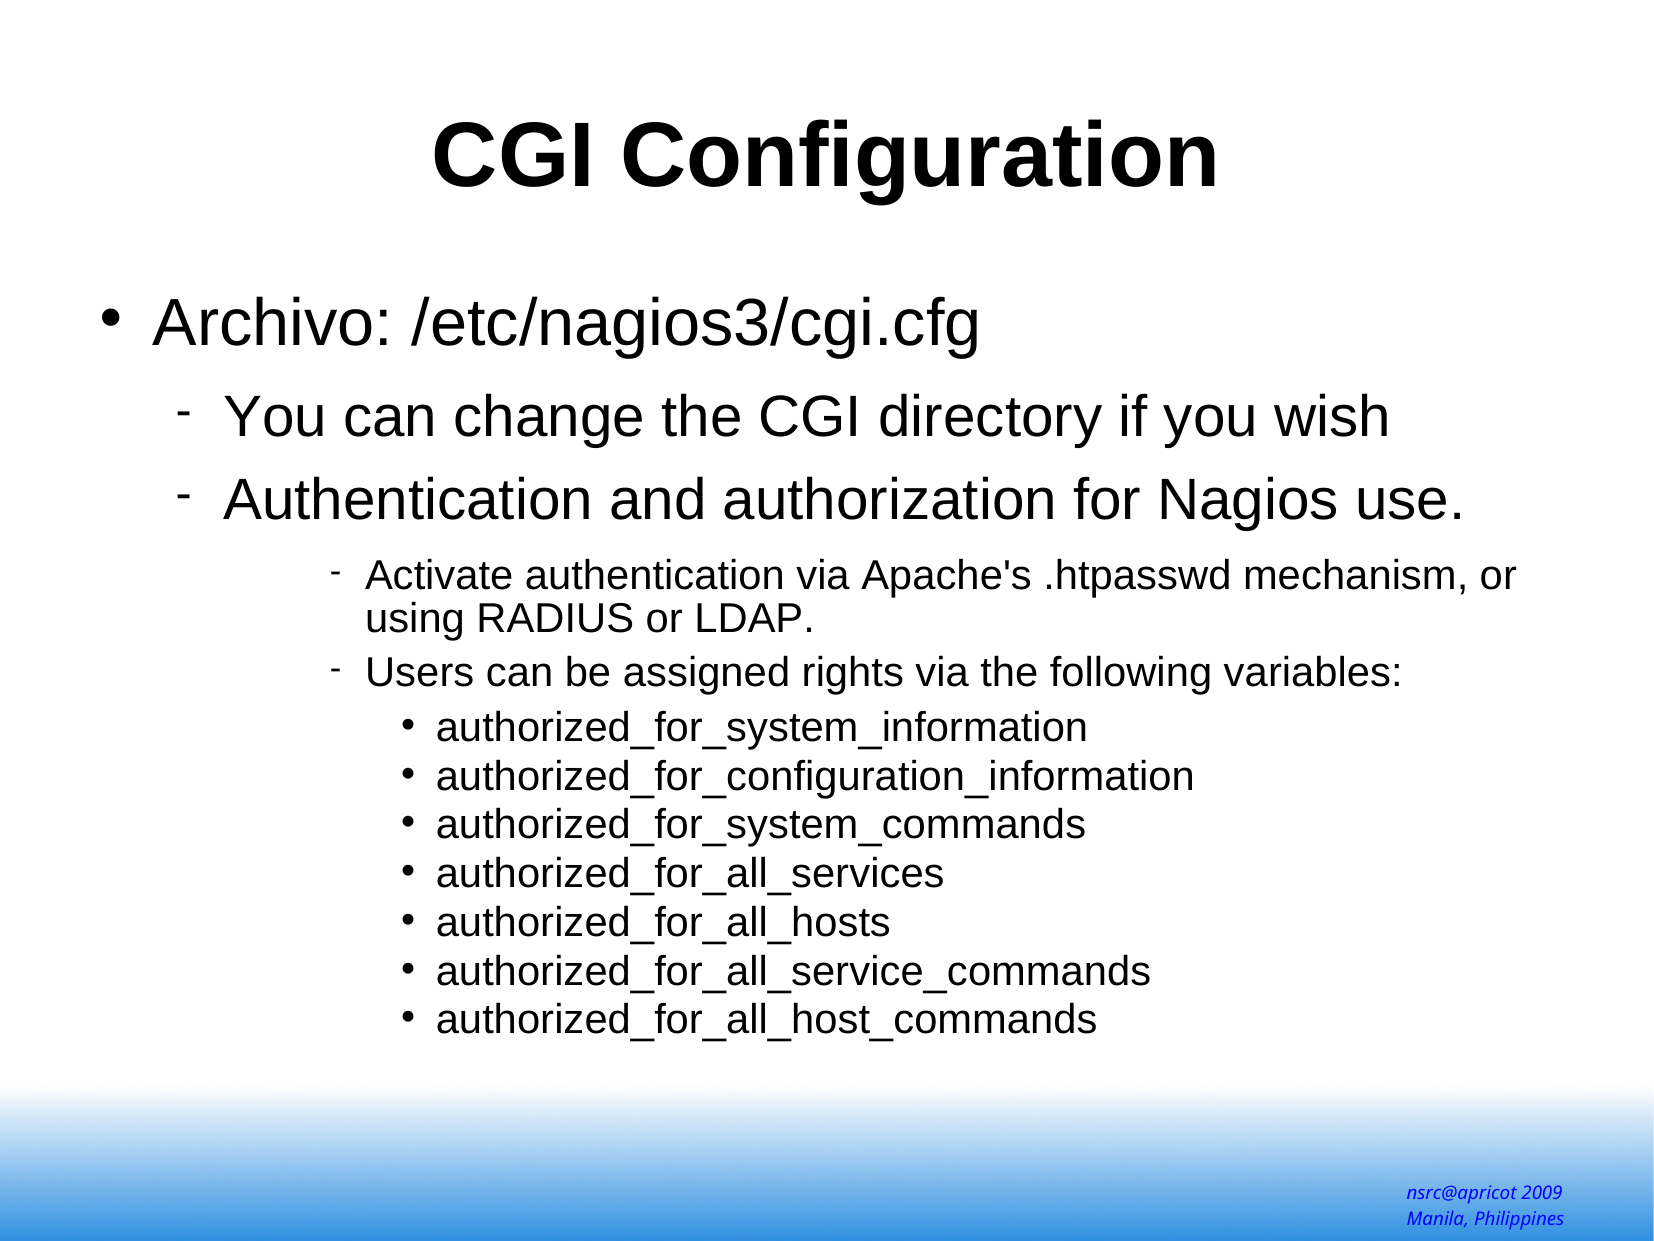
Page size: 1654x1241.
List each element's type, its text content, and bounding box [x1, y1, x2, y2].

title CGI Configuration [82, 49, 1571, 257]
picture [0, 1083, 1654, 1241]
list Archivo: /etc/nagios3/cgi.cfg You can change the CGI directory if you wish Authentication and authorization for Nagios use. Activate authentication via Apache's .htpasswd mechanism, or using RADIUS or LDAP. Users can be assigned rights via the following variables: authorized_for_system_information authorized_for_configuration_information authorized_for_system_commands authorized_for_all_services authorized_for_all_hosts authorized_for_all_service_commands authorized_for_all_host_commands [82, 290, 1571, 1228]
